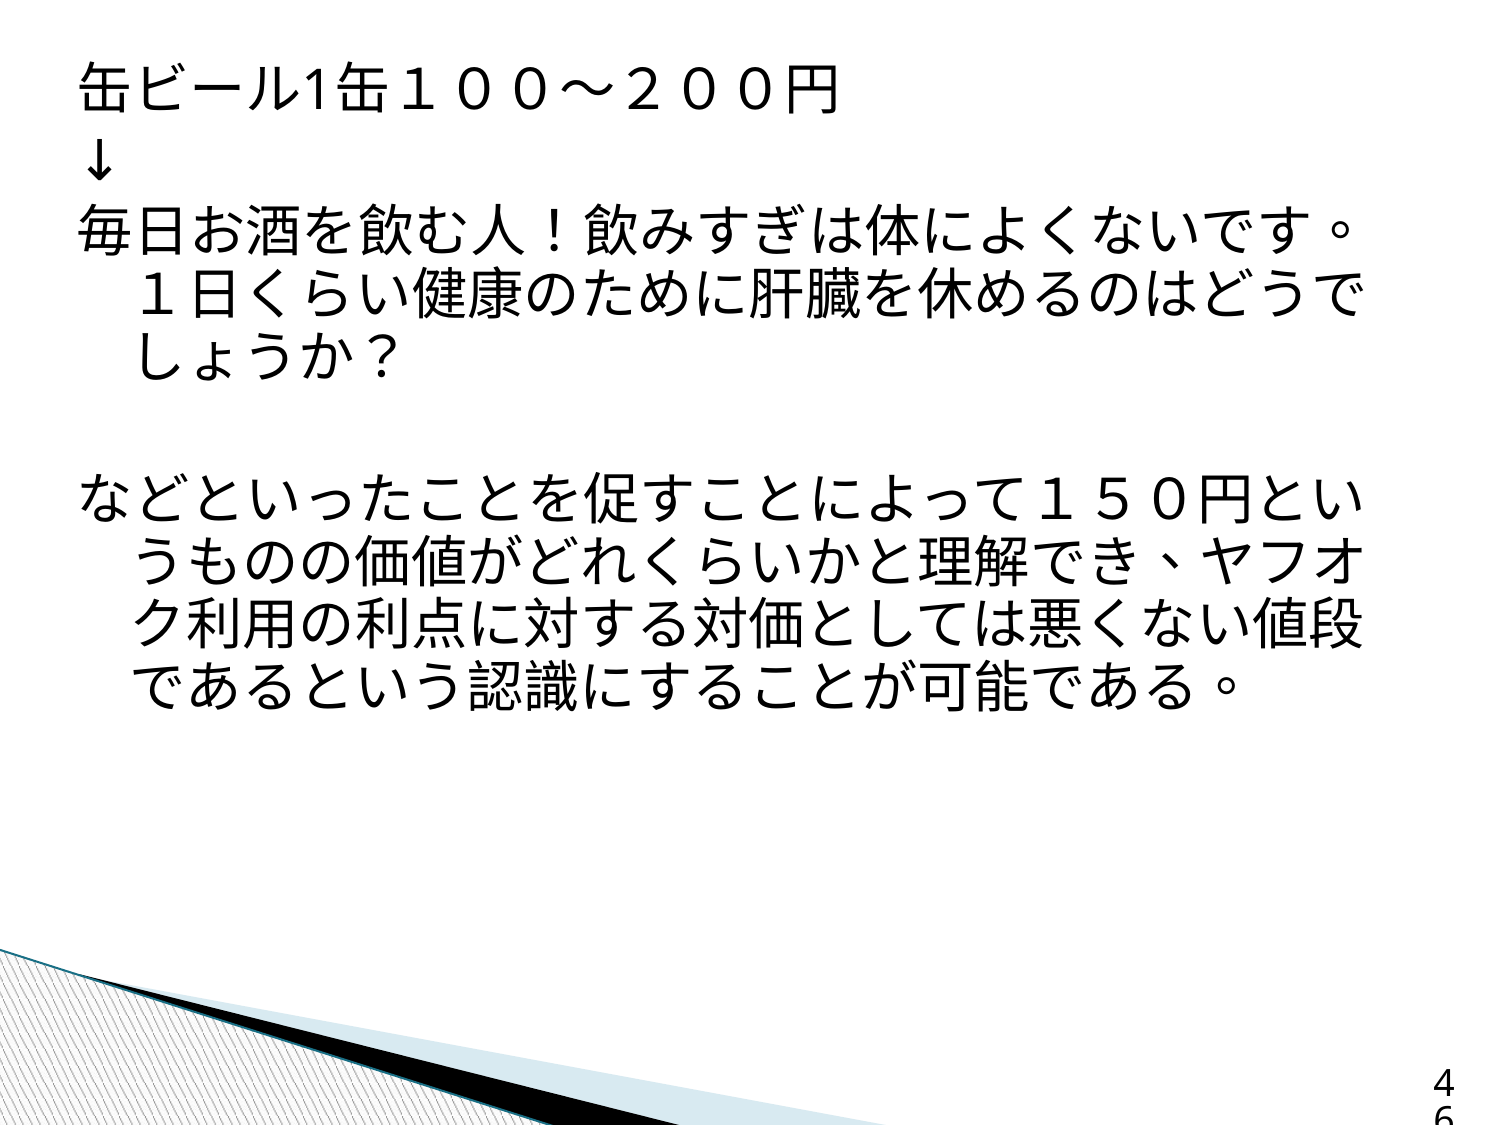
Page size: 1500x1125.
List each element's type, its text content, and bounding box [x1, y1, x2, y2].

list 缶ビール1缶１００～２００円 ↓ 毎日お酒を飲む人！飲みすぎは体によくないです。１日くらい健康のために肝臓を休めるのはどうでしょうか？ などといったことを促すことによって１５０円というものの価値がどれくらいかと理解でき、ヤフオク利用の利点に対する対価としては悪くない値段であるという認識にすることが可能である。 [59, 54, 1410, 1125]
picture [0, 952, 59, 1125]
